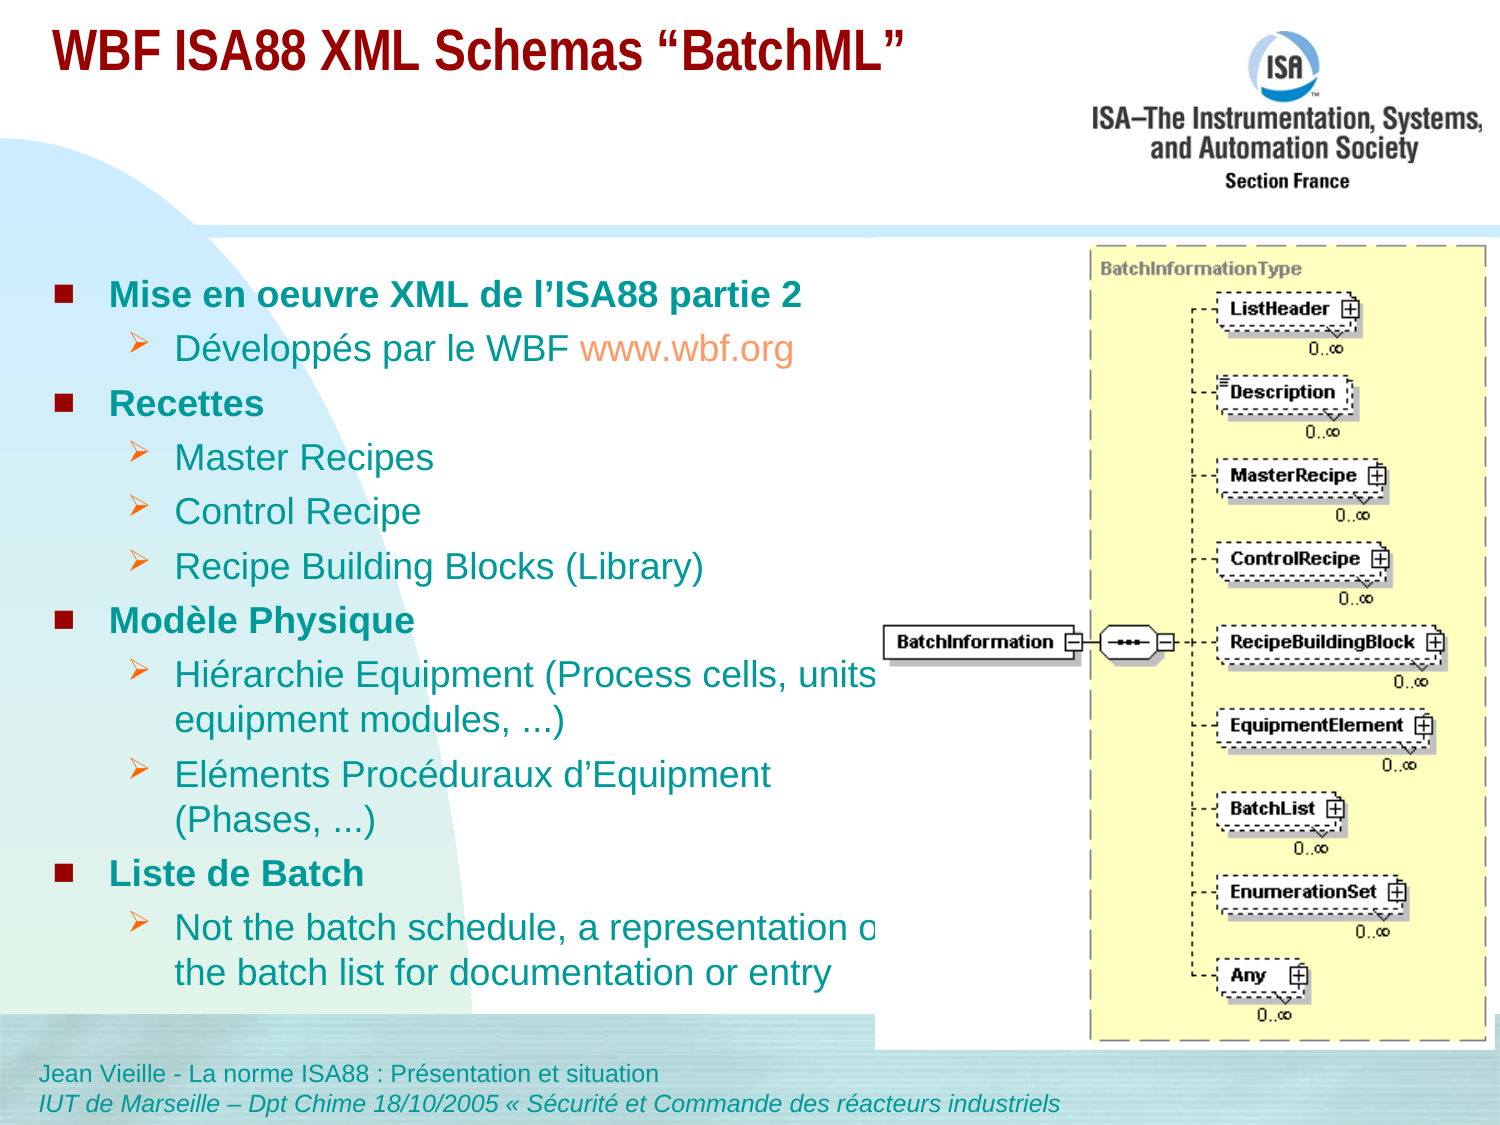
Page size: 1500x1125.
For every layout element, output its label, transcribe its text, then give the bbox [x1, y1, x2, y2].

list Mise en oeuvre XML de l’ISA88 partie 2 Développés par le WBF www.wbf.org Recettes Master Recipes Control Recipe Recipe Building Blocks (Library) Modèle Physique Hiérarchie Equipment (Process cells, units, equipment modules, ...) Eléments Procéduraux d’Equipment (Phases, ...) Liste de Batch Not the batch schedule, a representation of the batch list for documentation or entry [37, 262, 913, 1056]
picture [1092, 31, 1483, 194]
picture [0, 237, 1500, 1125]
title WBF ISA88 XML Schemas “BatchML” [37, 12, 1088, 201]
